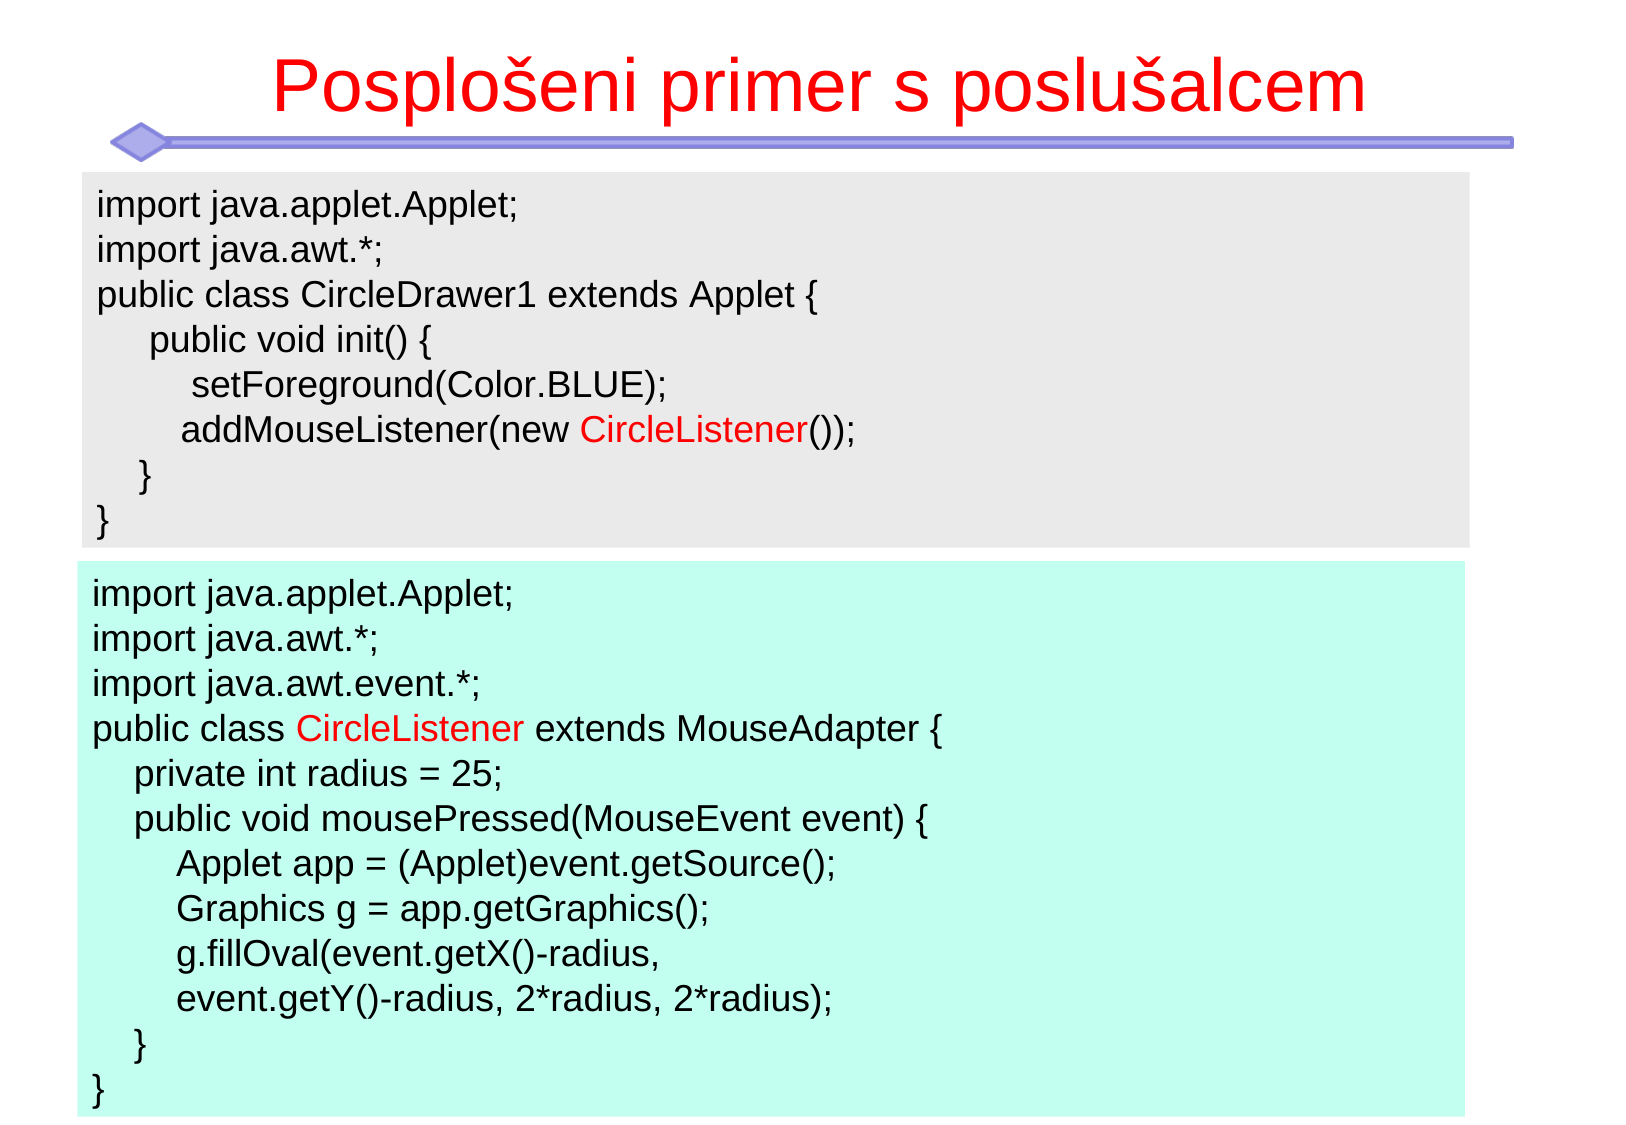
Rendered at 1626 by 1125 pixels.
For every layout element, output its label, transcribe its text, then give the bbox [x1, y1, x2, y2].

text_box import java.applet.Applet; import java.awt.*; public class CircleDrawer1 extends Applet { public void init() { setForeground(Color.BLUE); addMouseListener(new CircleListener()); } } [81, 172, 1470, 548]
text_box import java.applet.Applet; import java.awt.*; import java.awt.event.*; public class CircleListener extends MouseAdapter { private int radius = 25; public void mousePressed(MouseEvent event) { Applet app = (Applet)event.getSource(); Graphics g = app.getGraphics(); g.fillOval(event.getX()-radius, event.getY()-radius, 2*radius, 2*radius); } } [77, 561, 1465, 1117]
title Posplošeni primer s poslušalcem [125, 24, 1516, 138]
picture [109, 121, 1515, 163]
